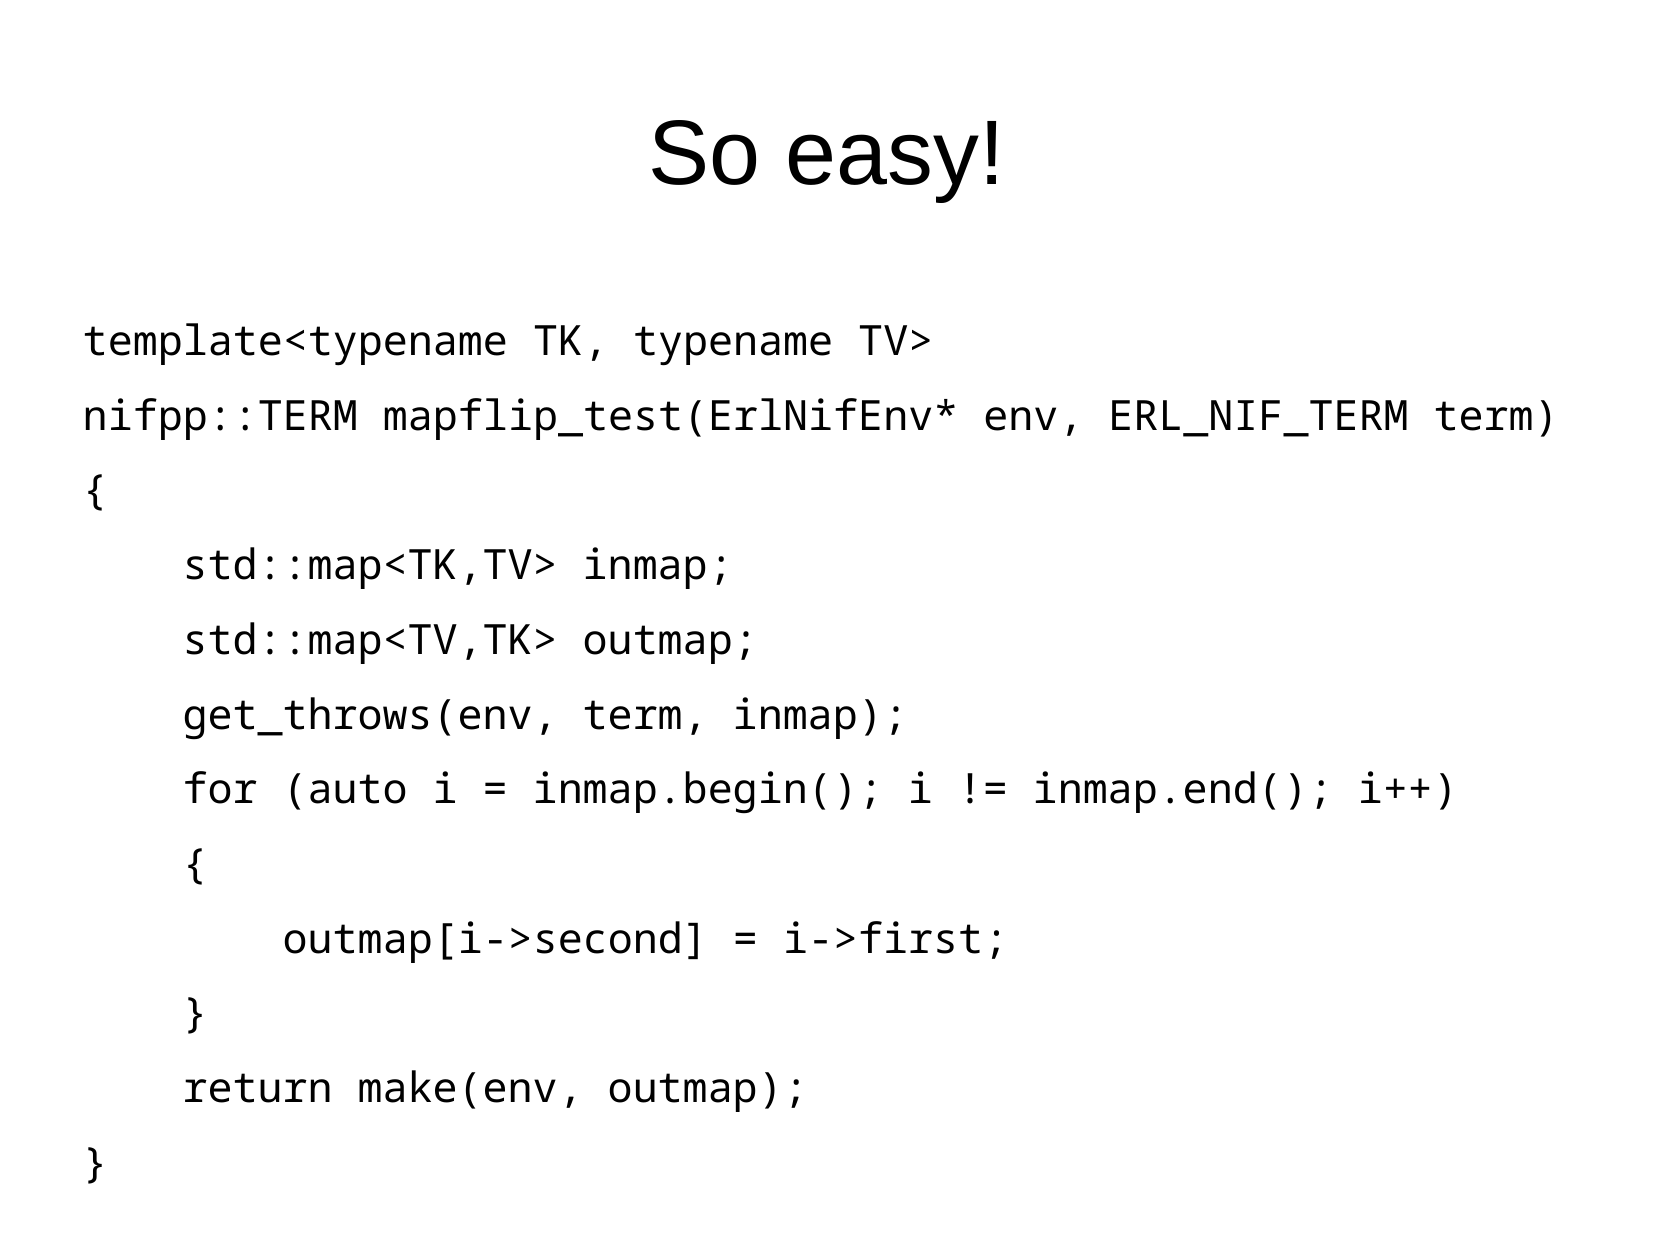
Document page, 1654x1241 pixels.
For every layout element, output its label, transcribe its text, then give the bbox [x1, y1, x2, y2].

title So easy! [82, 49, 1571, 257]
subtitle template<typename TK, typename TV> nifpp::TERM mapflip_test(ErlNifEnv* env, ERL_NIF_TERM term) { std::map<TK,TV> inmap; std::map<TV,TK> outmap; get_throws(env, term, inmap); for (auto i = inmap.begin(); i != inmap.end(); i++) { outmap[i->second] = i->first; } return make(env, outmap); } [82, 352, 1571, 1148]
